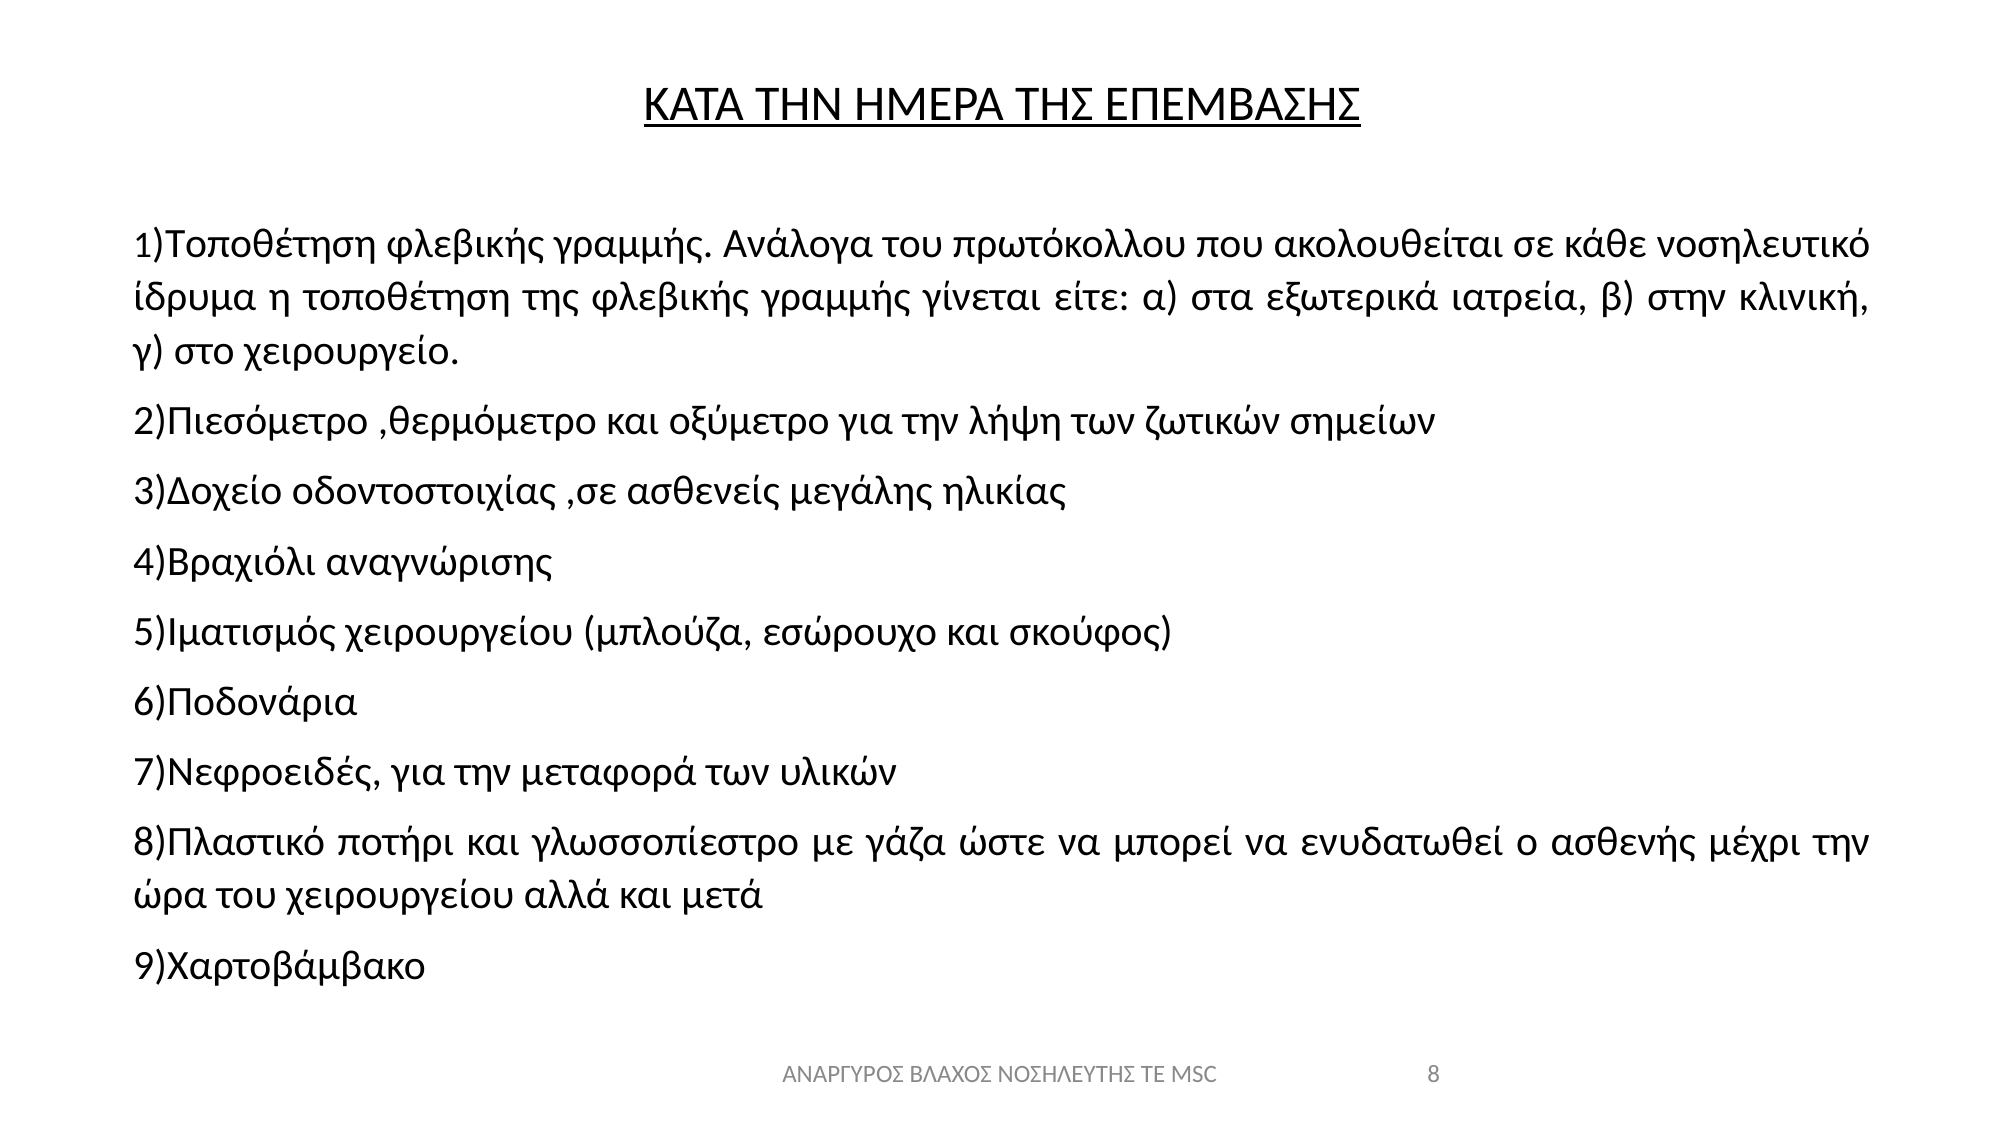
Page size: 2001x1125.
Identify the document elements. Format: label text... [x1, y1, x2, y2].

text_box [1412, 1042, 1863, 1103]
text_box ΚΑΤΑ ΤΗΝ ΗΜΕΡΑ ΤΗΣ ΕΠΕΜΒΑΣΗΣ 1)Τοποθέτηση φλεβικής γραμμής. Ανάλογα του πρωτόκολλου που ακολουθείται σε κάθε νοσηλευτικό ίδρυμα η τοποθέτηση της φλεβικής γραμμής γίνεται είτε: α) στα εξωτερικά ιατρεία, β) στην κλινική, γ) στο χειρουργείο. 2)Πιεσόμετρο ,θερμόμετρο και οξύμετρο για την λήψη των ζωτικών σημείων 3)Δοχείο οδοντοστοιχίας ,σε ασθενείς μεγάλης ηλικίας 4)Βραχιόλι αναγνώρισης 5)Ιματισμός χειρουργείου (μπλούζα, εσώρουχο και σκούφος) 6)Ποδονάρια 7)Νεφροειδές, για την μεταφορά των υλικών 8)Πλαστικό ποτήρι και γλωσσοπίεστρο με γάζα ώστε να μπορεί να ενυδατωθεί ο ασθενής μέχρι την ώρα του χειρουργείου αλλά και μετά 9)Χαρτοβάμβακο [118, 59, 1887, 1002]
text_box ΑΝΑΡΓΥΡΟΣ ΒΛΑΧΟΣ ΝΟΣΗΛΕΥΤΗΣ ΤΕ ΜSC [662, 1042, 1338, 1103]
